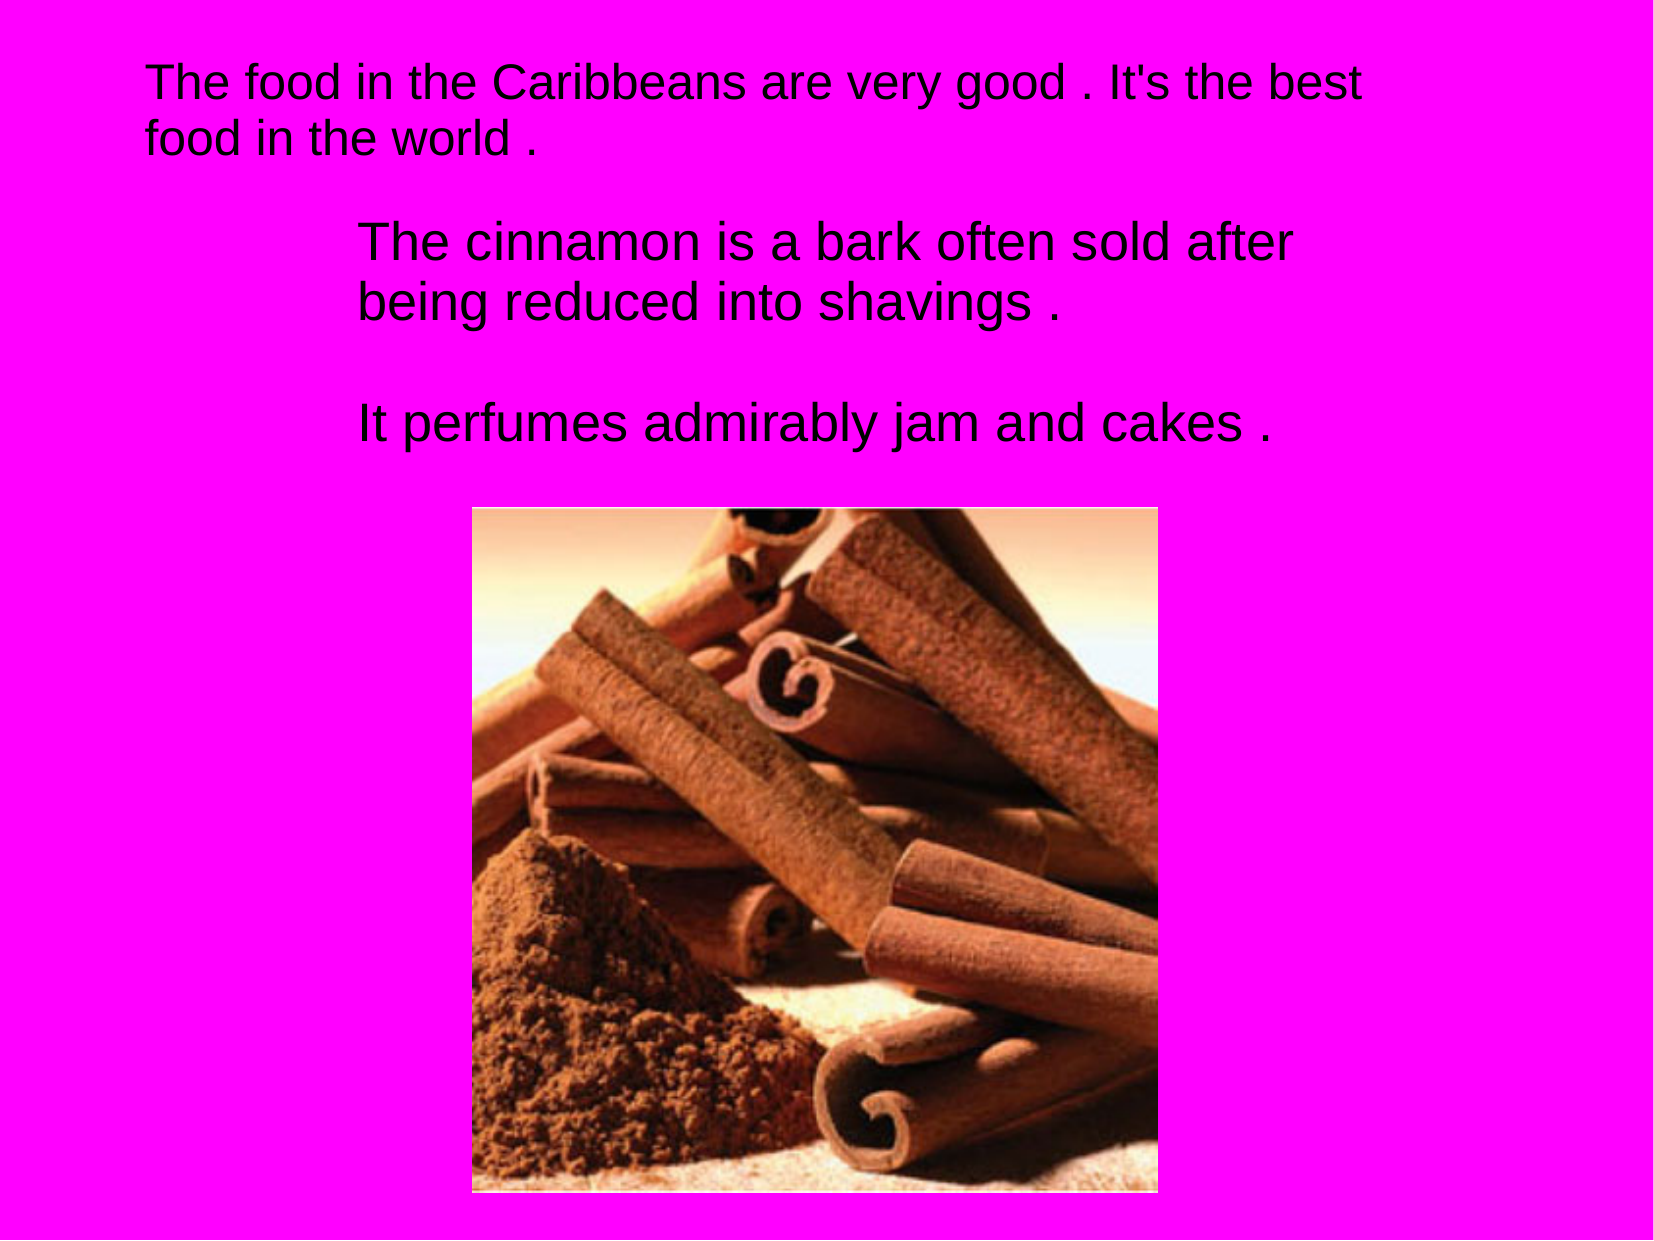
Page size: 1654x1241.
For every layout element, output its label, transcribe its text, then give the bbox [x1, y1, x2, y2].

picture [472, 507, 1158, 1193]
text_box The cinnamon is a bark often sold after being reduced into shavings . It perfumes admirably jam and cakes . [342, 203, 1323, 461]
text_box The food in the Caribbeans are very good . It's the best food in the world . [129, 47, 1406, 174]
